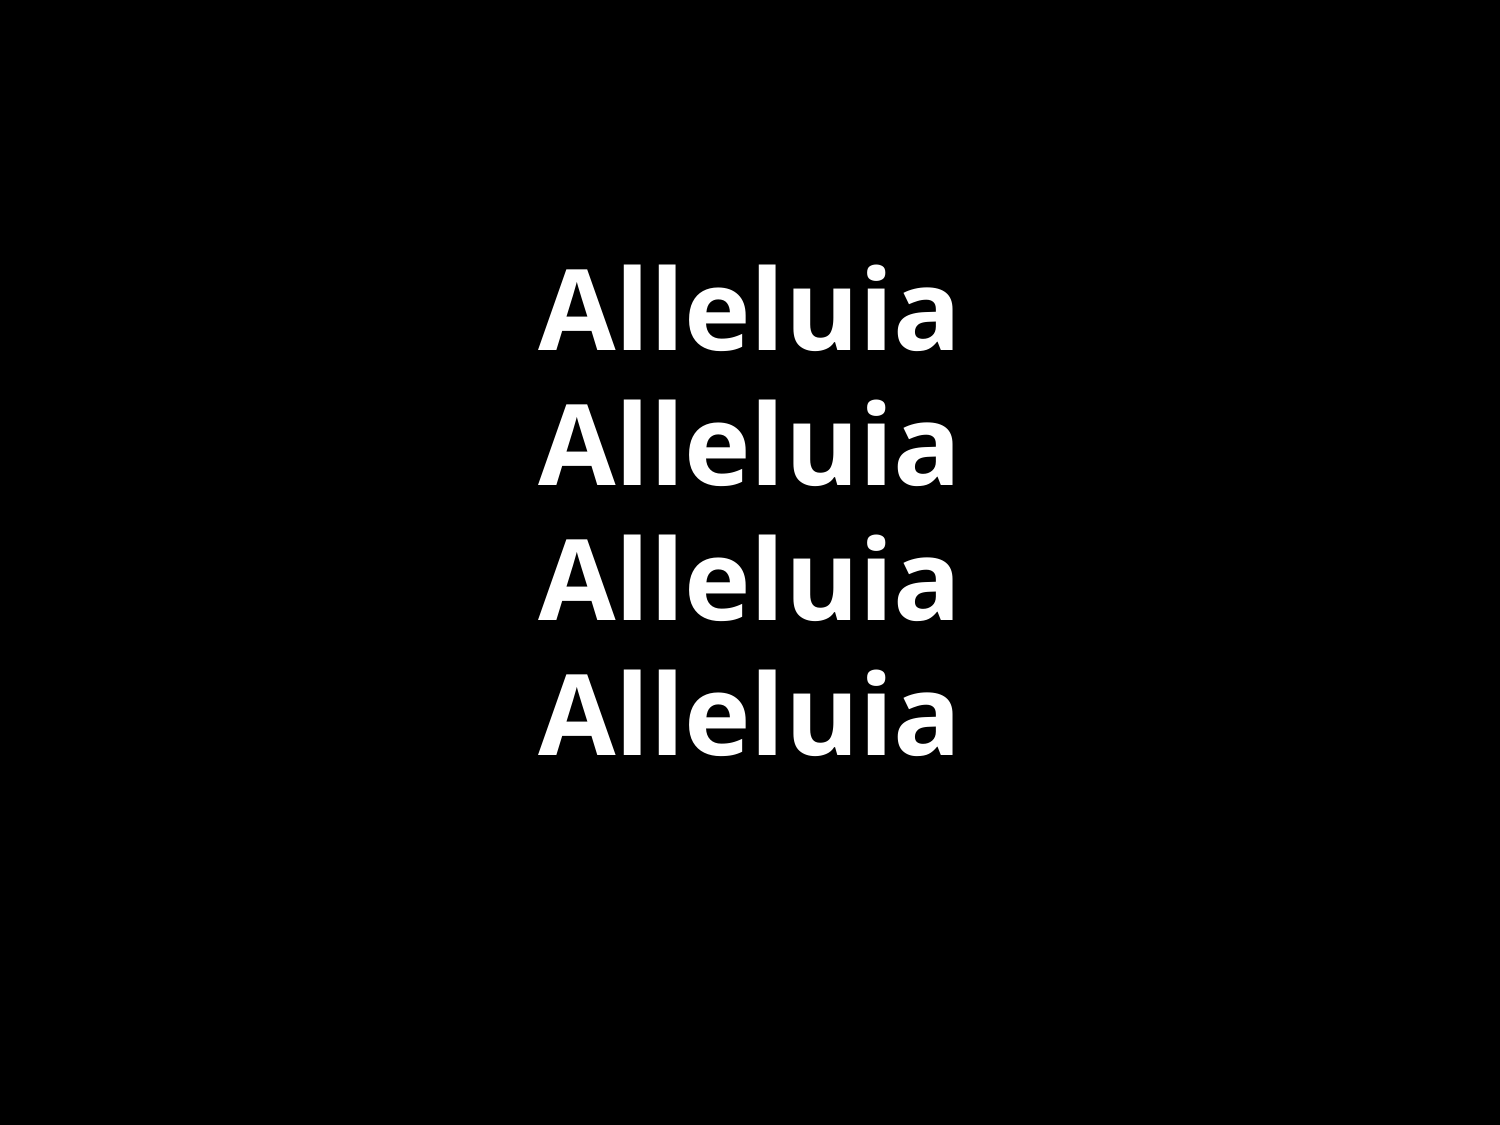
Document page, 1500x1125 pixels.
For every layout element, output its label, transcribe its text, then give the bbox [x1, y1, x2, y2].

text_box Alleluia Alleluia Alleluia Alleluia [0, 66, 1500, 591]
